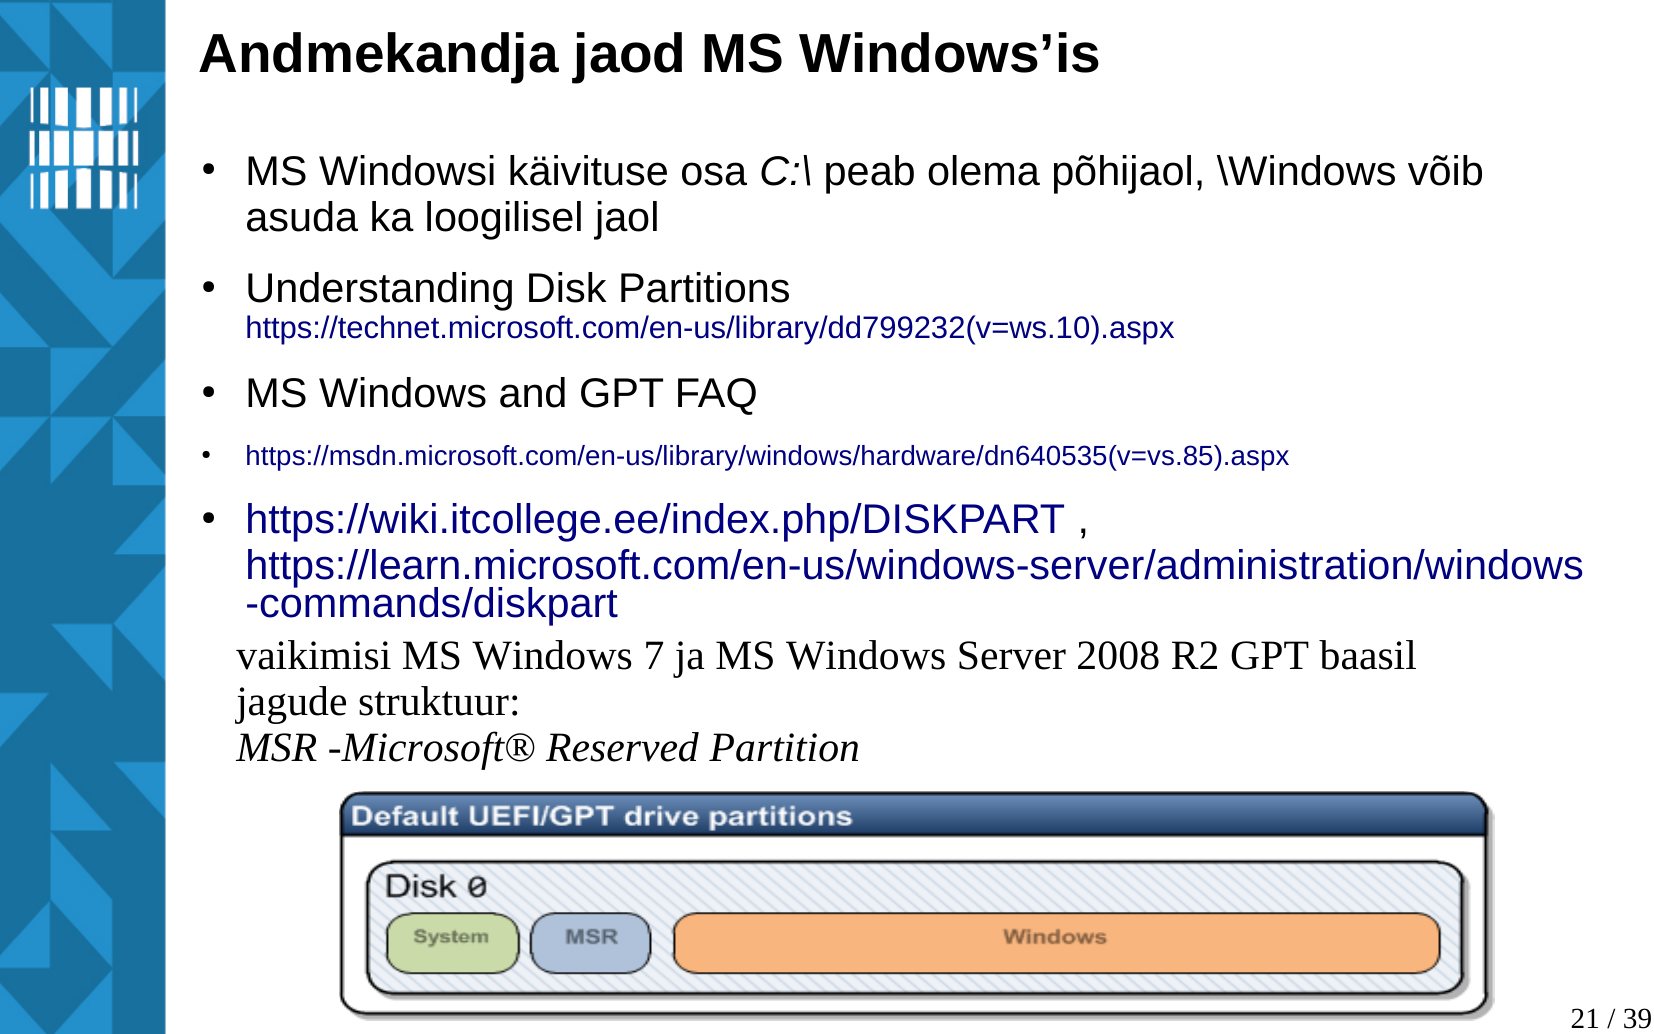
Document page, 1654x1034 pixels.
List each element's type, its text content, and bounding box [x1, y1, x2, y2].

text_box vaikimisi MS Windows 7 ja MS Windows Server 2008 R2 GPT baasil jagude struktuur: MSR -Microsoft® Reserved Partition [236, 631, 1447, 771]
picture [339, 791, 1495, 1021]
title Andmekandja jaod MS Windows’is [198, 1, 1518, 105]
list MS Windowsi käivituse osa C:\ peab olema põhijaol, \Windows võib asuda ka loogilisel jaol Understanding Disk Partitions https://technet.microsoft.com/en-us/library/dd799232(v=ws.10).aspx MS Windows and GPT FAQ https://msdn.microsoft.com/en-us/library/windows/hardware/dn640535(v=vs.85).aspx https://wiki.itcollege.ee/index.php/DISKPART , https://learn.microsoft.com/en-us/windows-server/administration/windows-commands/diskpart [186, 147, 1595, 591]
